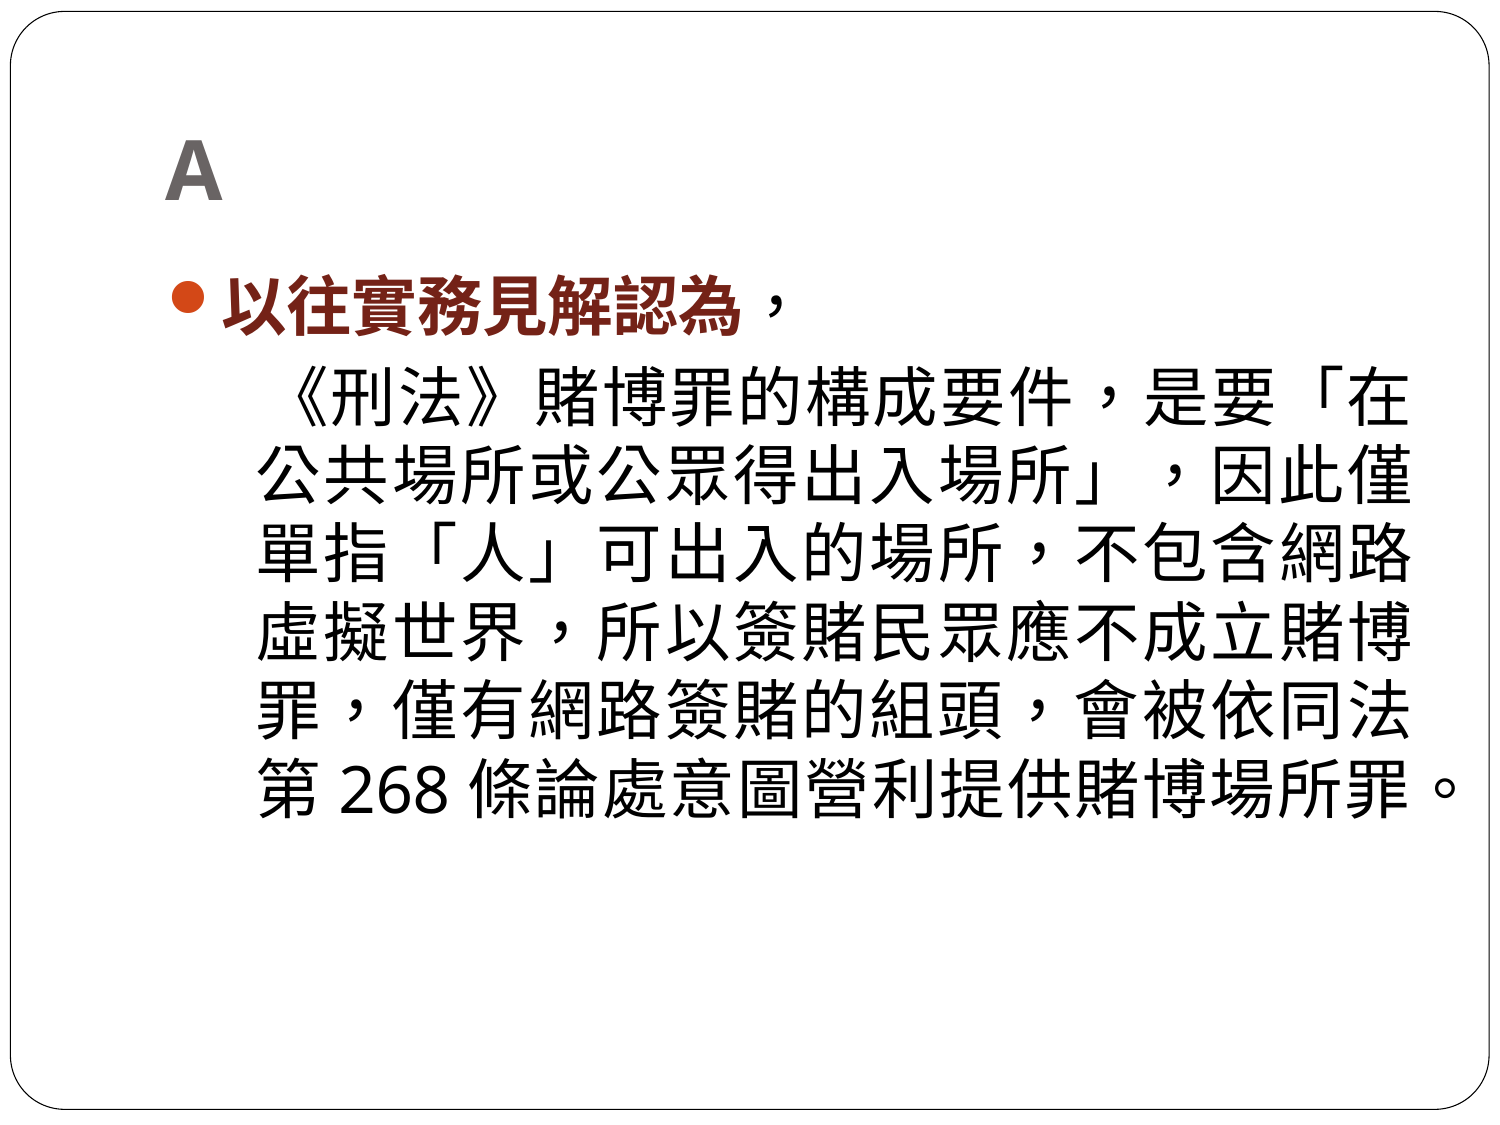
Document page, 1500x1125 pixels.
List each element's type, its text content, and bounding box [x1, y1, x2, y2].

list 以往實務見解認為， 《刑法》賭博罪的構成要件，是要「在公共場所或公眾得出入場所」，因此僅單指「人」可出入的場所，不包含網路虛擬世界，所以簽賭民眾應不成立賭博罪，僅有網路簽賭的組頭，會被依同法第268條論處意圖營利提供賭博場所罪。 [152, 257, 1428, 915]
title A [150, 45, 1426, 233]
